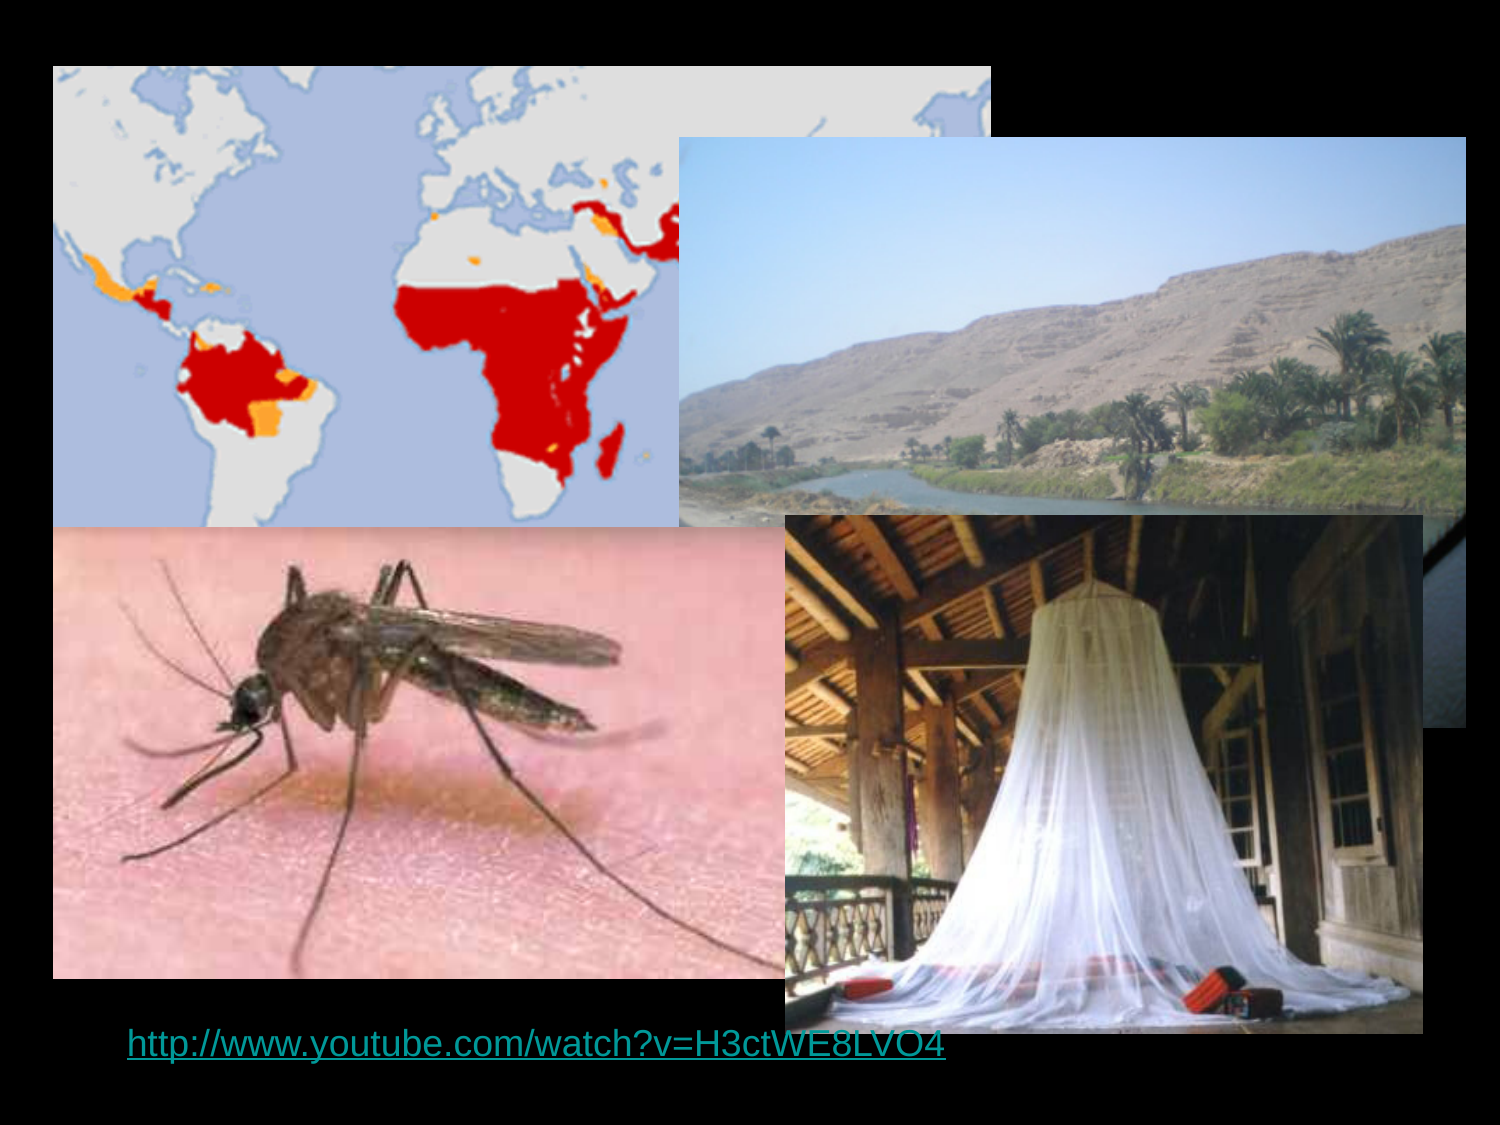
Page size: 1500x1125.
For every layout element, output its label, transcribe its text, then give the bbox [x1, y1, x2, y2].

picture [53, 66, 1466, 1034]
text_box http://www.youtube.com/watch?v=H3ctWE8LVO4 [112, 1011, 1258, 1125]
